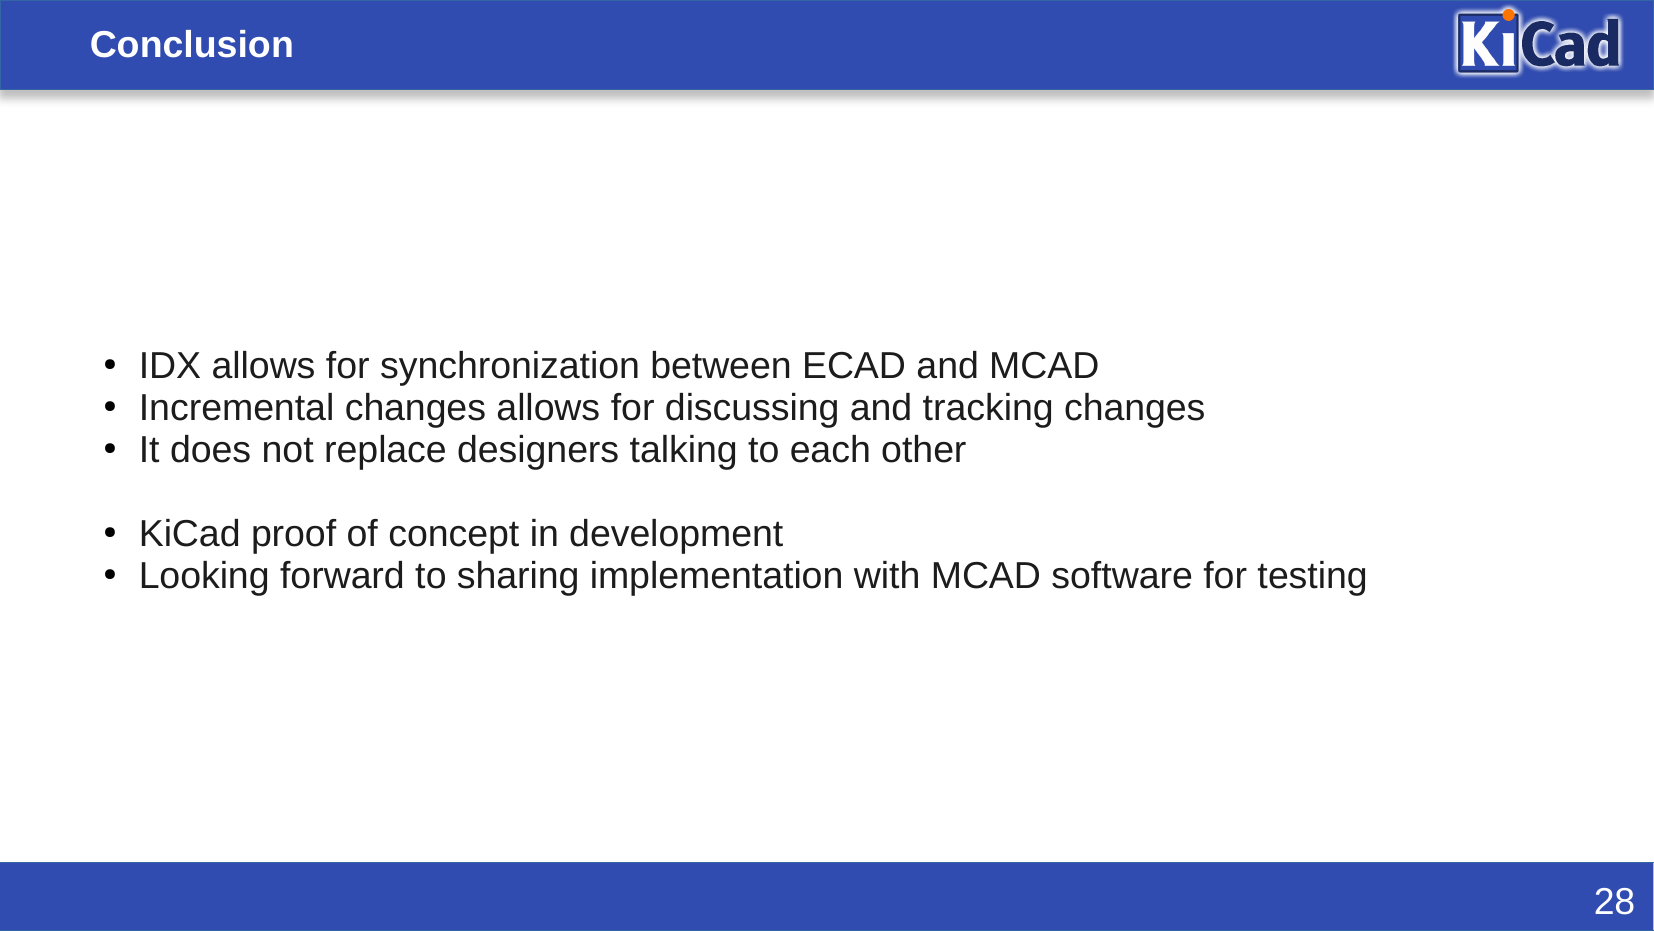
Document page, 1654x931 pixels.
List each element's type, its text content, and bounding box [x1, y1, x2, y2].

text_box <number> [1387, 873, 1651, 931]
text_box IDX allows for synchronization between ECAD and MCAD Incremental changes allows for discussing and tracking changes It does not replace designers talking to each other KiCad proof of concept in development Looking forward to sharing implementation with MCAD software for testing [88, 337, 1576, 647]
text_box [0, 862, 1654, 931]
picture [1412, 0, 1654, 92]
text_box [1162, 90, 1651, 226]
text_box Conclusion [0, 0, 1412, 90]
